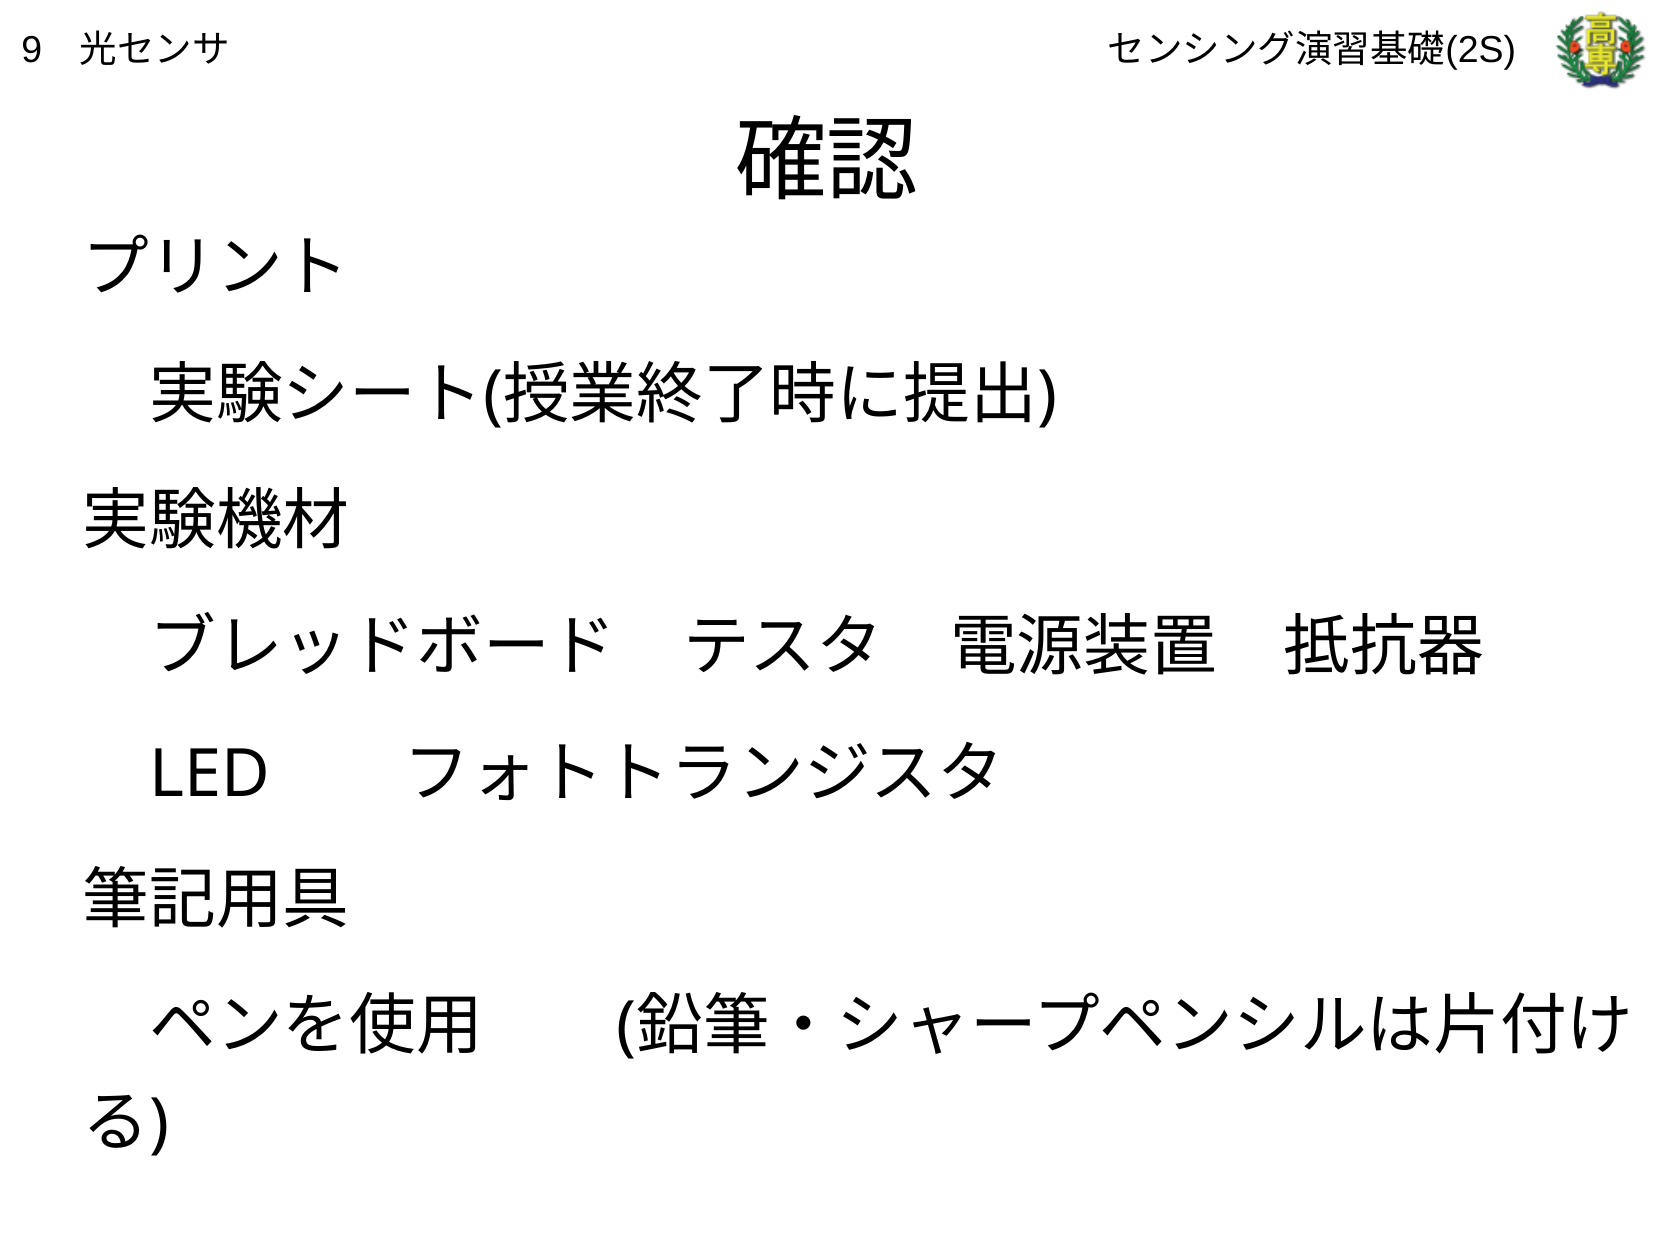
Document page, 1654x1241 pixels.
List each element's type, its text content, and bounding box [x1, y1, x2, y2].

text_box 9 光センサ [6, 11, 923, 75]
list プリント 実験シート(授業終了時に提出) 実験機材 ブレッドボード テスタ 電源装置 抵抗器 LED フォトトランジスタ 筆記用具 ペンを使用 (鉛筆・シャープペンシルは片付ける) [82, 213, 1654, 994]
chart [766, 583, 885, 643]
text_box センシング演習基礎(2S) [1077, 11, 1531, 75]
picture [1553, 2, 1650, 99]
title 確認 [82, 49, 1571, 213]
